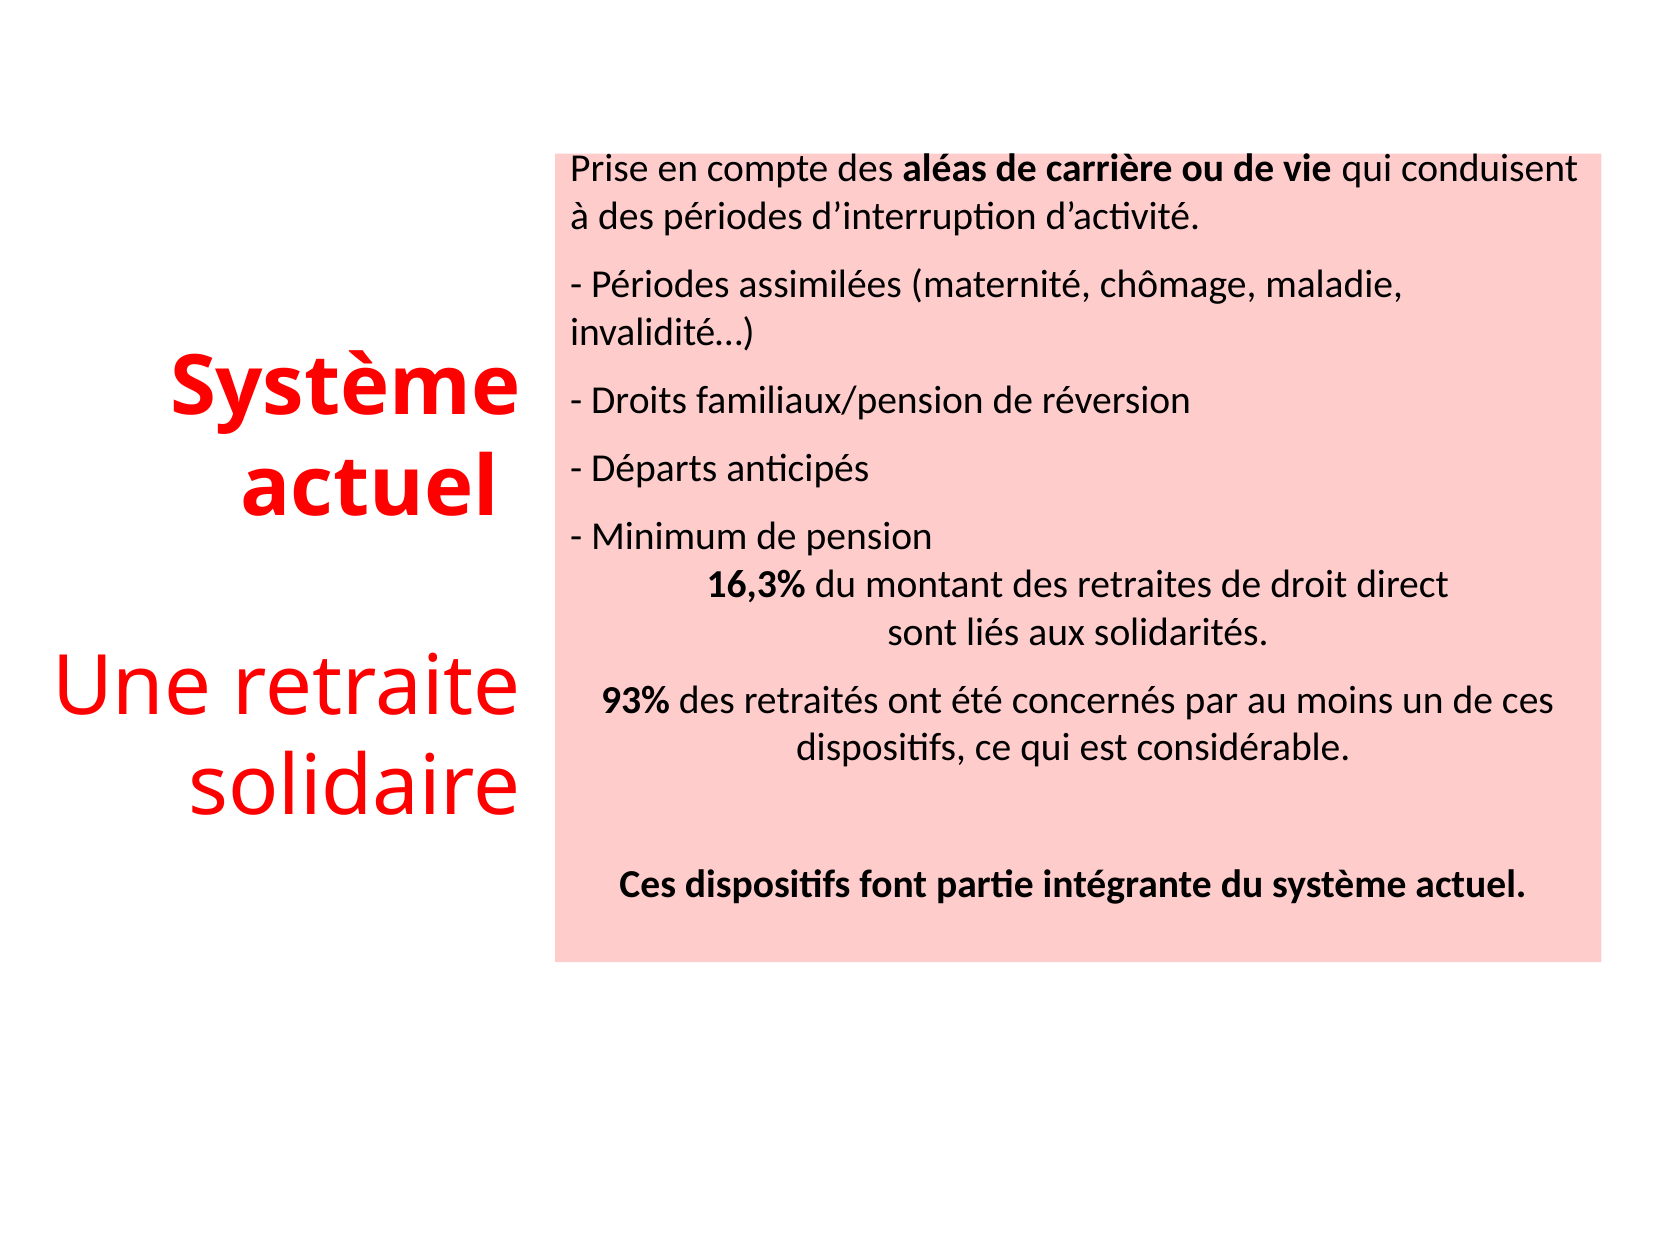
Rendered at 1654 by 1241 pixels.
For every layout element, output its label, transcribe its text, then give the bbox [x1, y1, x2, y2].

title Système actuel Une retraite solidaire [0, 177, 574, 986]
text_box Prise en compte des aléas de carrière ou de vie qui conduisent à des périodes d’interruption d’activité. - Périodes assimilées (maternité, chômage, maladie, invalidité…) - Droits familiaux/pension de réversion - Départs anticipés - Minimum de pension 16,3% du montant des retraites de droit direct sont liés aux solidarités. 93% des retraités ont été concernés par au moins un de ces dispositifs, ce qui est considérable. Ces dispositifs font partie intégrante du système actuel. [555, 153, 1602, 963]
